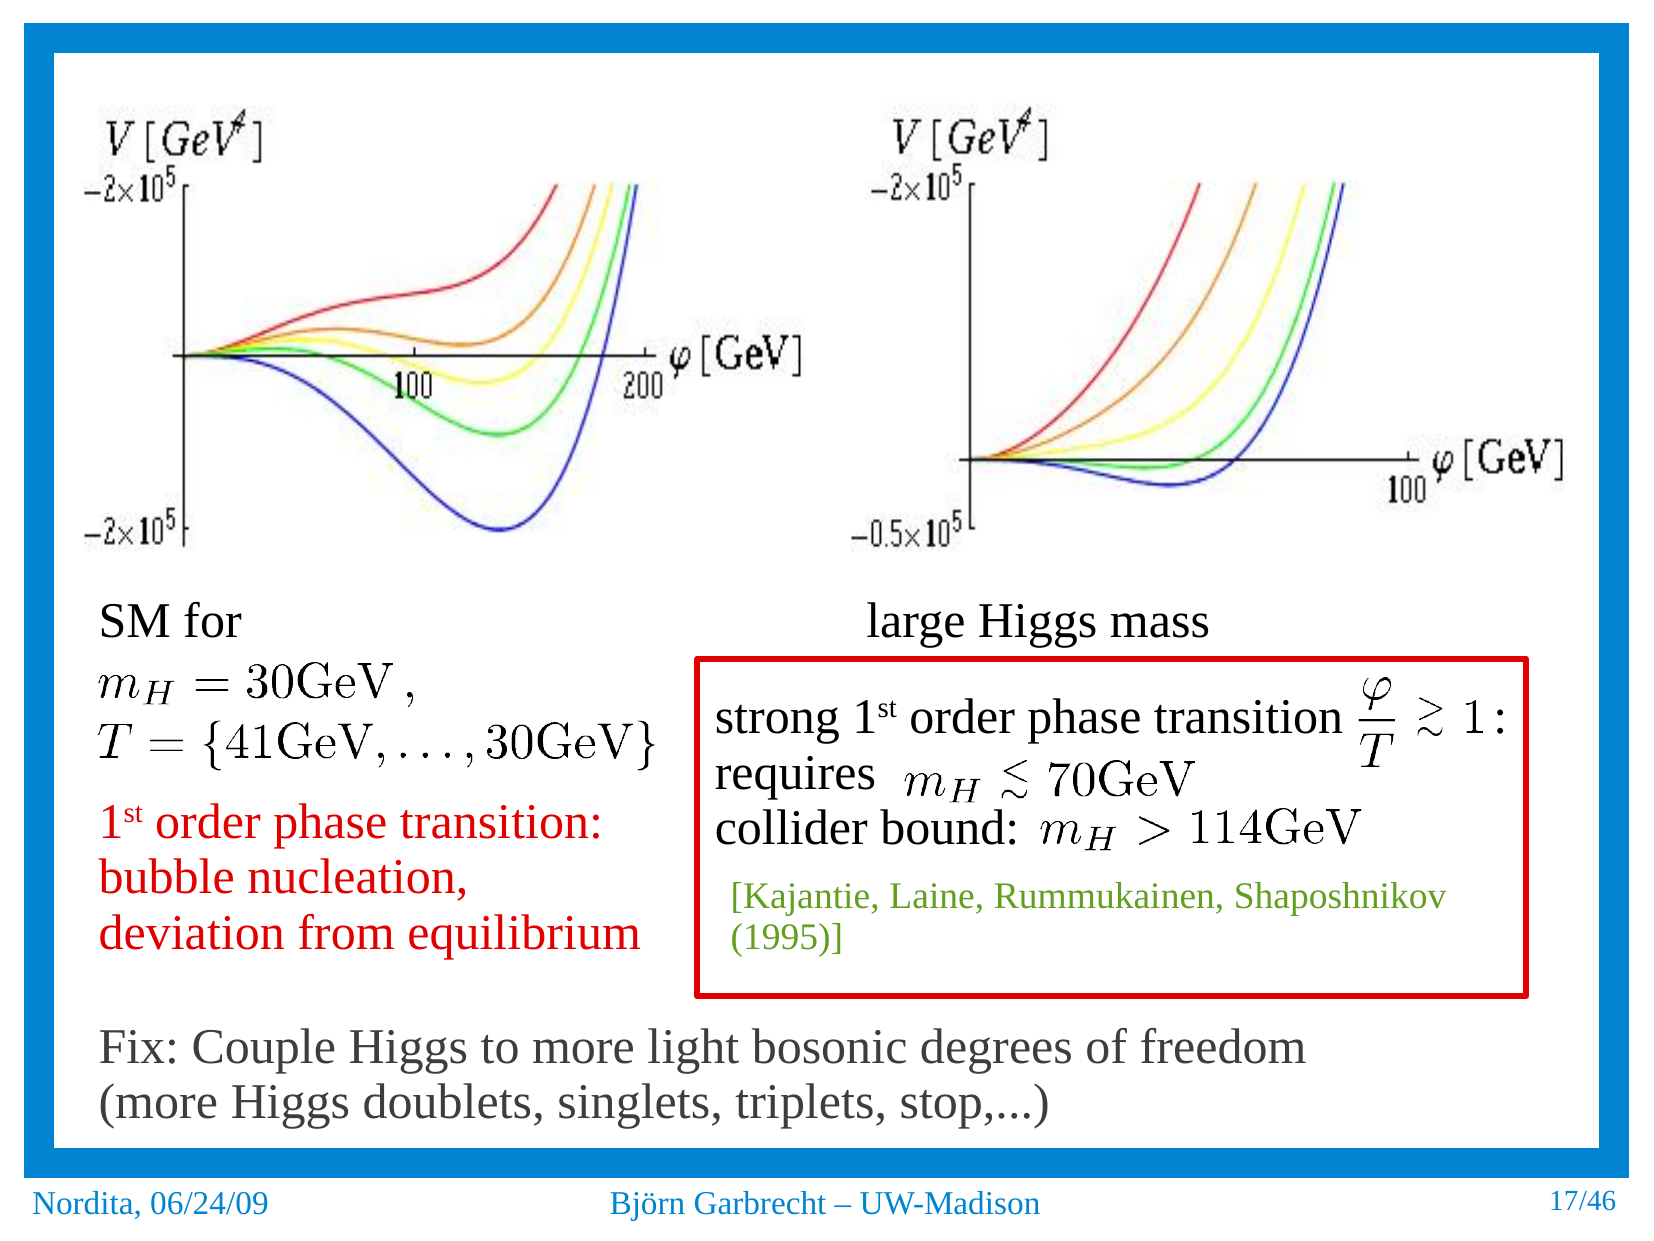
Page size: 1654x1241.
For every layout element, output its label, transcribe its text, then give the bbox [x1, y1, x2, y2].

text_box large Higgs mass [851, 585, 1225, 656]
picture [850, 103, 1567, 557]
text_box SM for [83, 585, 255, 662]
text_box Fix: Couple Higgs to more light bosonic degrees of freedom (more Higgs doublets, singlets, triplets, stop,...) [83, 1011, 1549, 1147]
picture [93, 659, 674, 775]
picture [899, 752, 1366, 855]
picture [1354, 675, 1494, 770]
text_box [Kajantie, Laine, Rummukainen, Shaposhnikov (1995)] [715, 867, 1459, 974]
text_box 1st order phase transition: bubble nucleation, deviation from equilibrium [83, 786, 656, 985]
picture [83, 105, 805, 557]
text_box strong 1st order phase transition : requires collider bound: [700, 681, 1522, 880]
